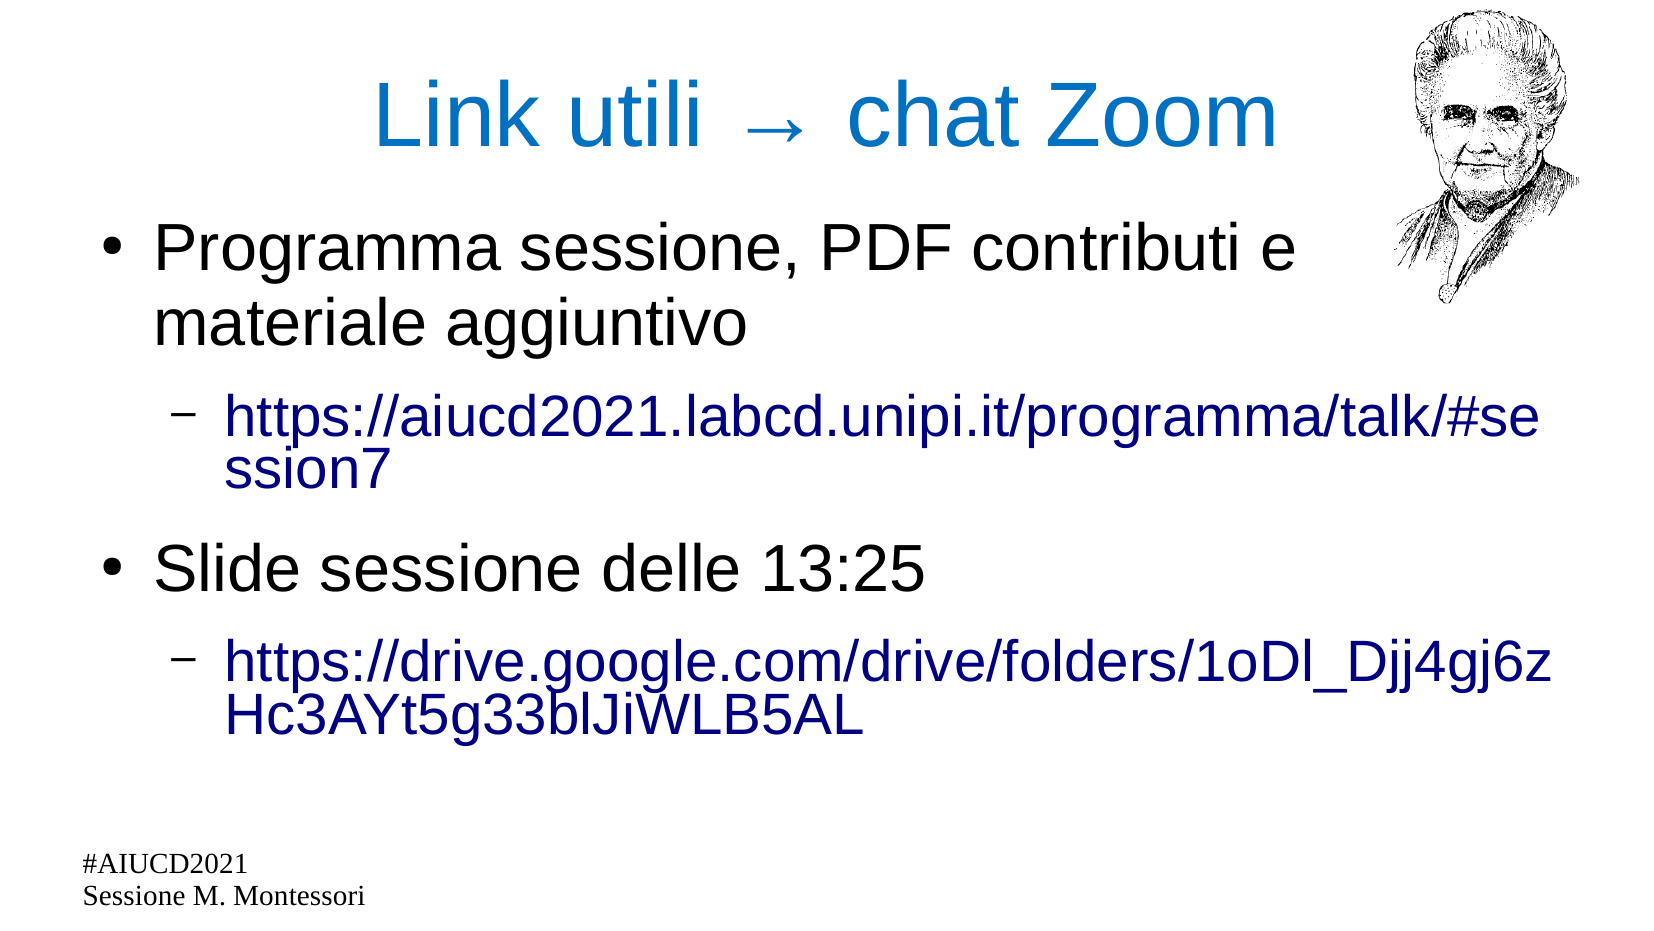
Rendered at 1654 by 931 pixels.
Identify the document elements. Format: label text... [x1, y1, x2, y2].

title Link utili → chat Zoom [82, 37, 1571, 193]
picture [1393, 6, 1583, 308]
list Programma sessione, PDF contributi e materiale aggiuntivo https://aiucd2021.labcd.unipi.it/programma/talk/#session7 Slide sessione delle 13:25 https://drive.google.com/drive/folders/1oDl_Djj4gj6zHc3AYt5g33blJiWLB5AL [82, 210, 1571, 839]
